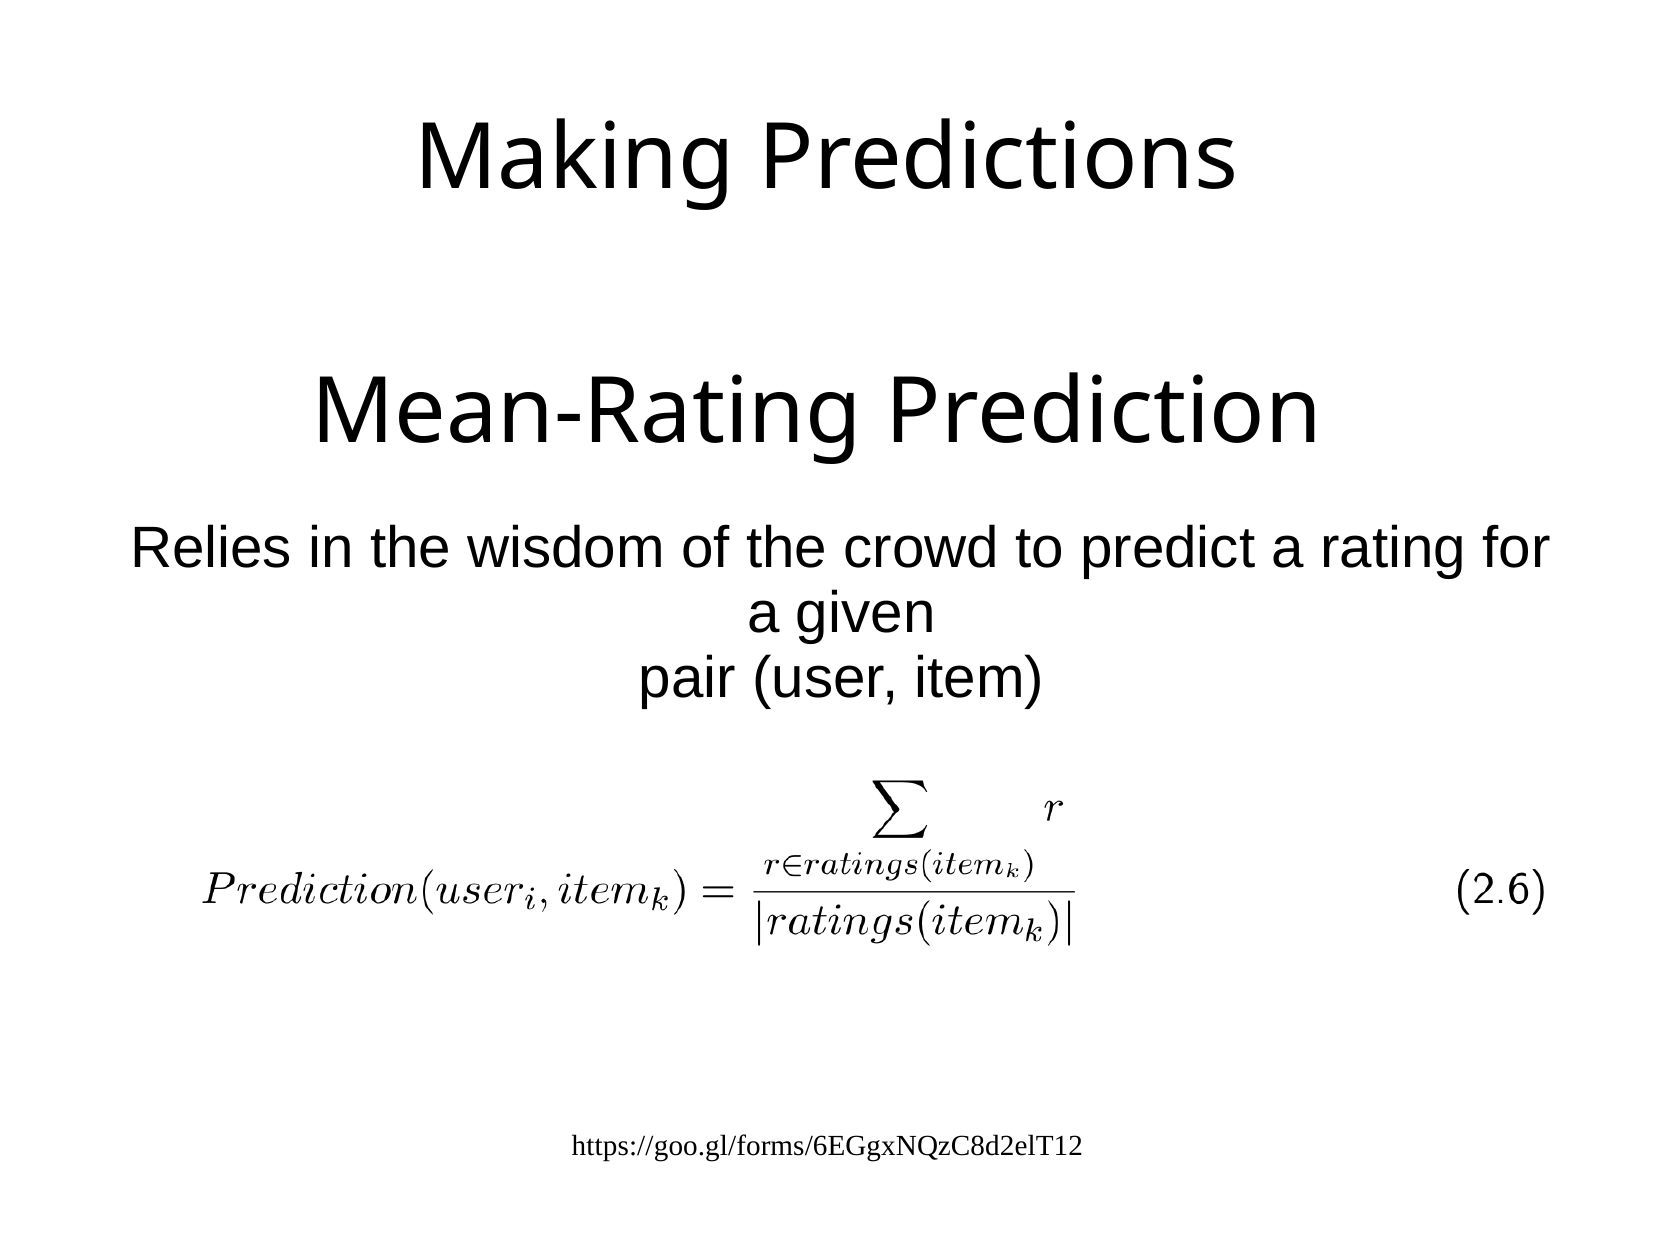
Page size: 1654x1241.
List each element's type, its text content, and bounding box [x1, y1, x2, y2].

picture [163, 725, 1604, 988]
title Mean-Rating Prediction [73, 303, 1562, 511]
title Making Predictions [82, 49, 1571, 257]
text_box Relies in the wisdom of the crowd to predict a rating for a given pair (user, item) [111, 507, 1572, 717]
